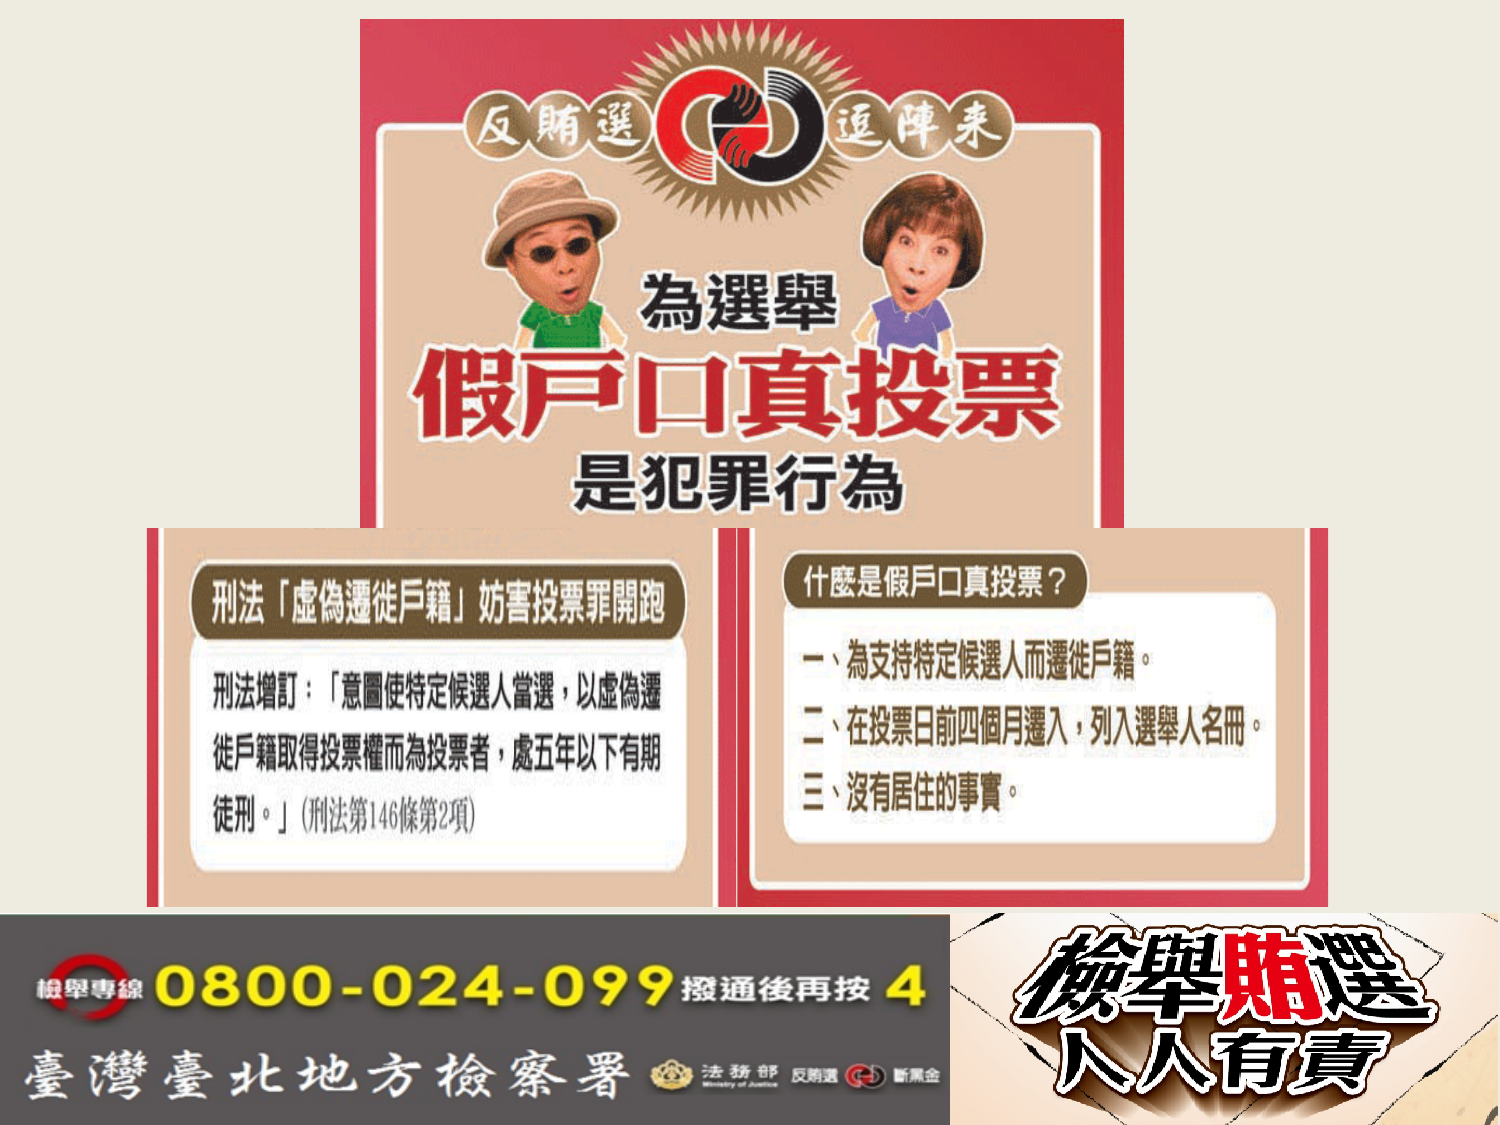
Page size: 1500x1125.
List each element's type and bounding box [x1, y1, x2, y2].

picture [0, 913, 1498, 1125]
picture [146, 19, 1329, 907]
